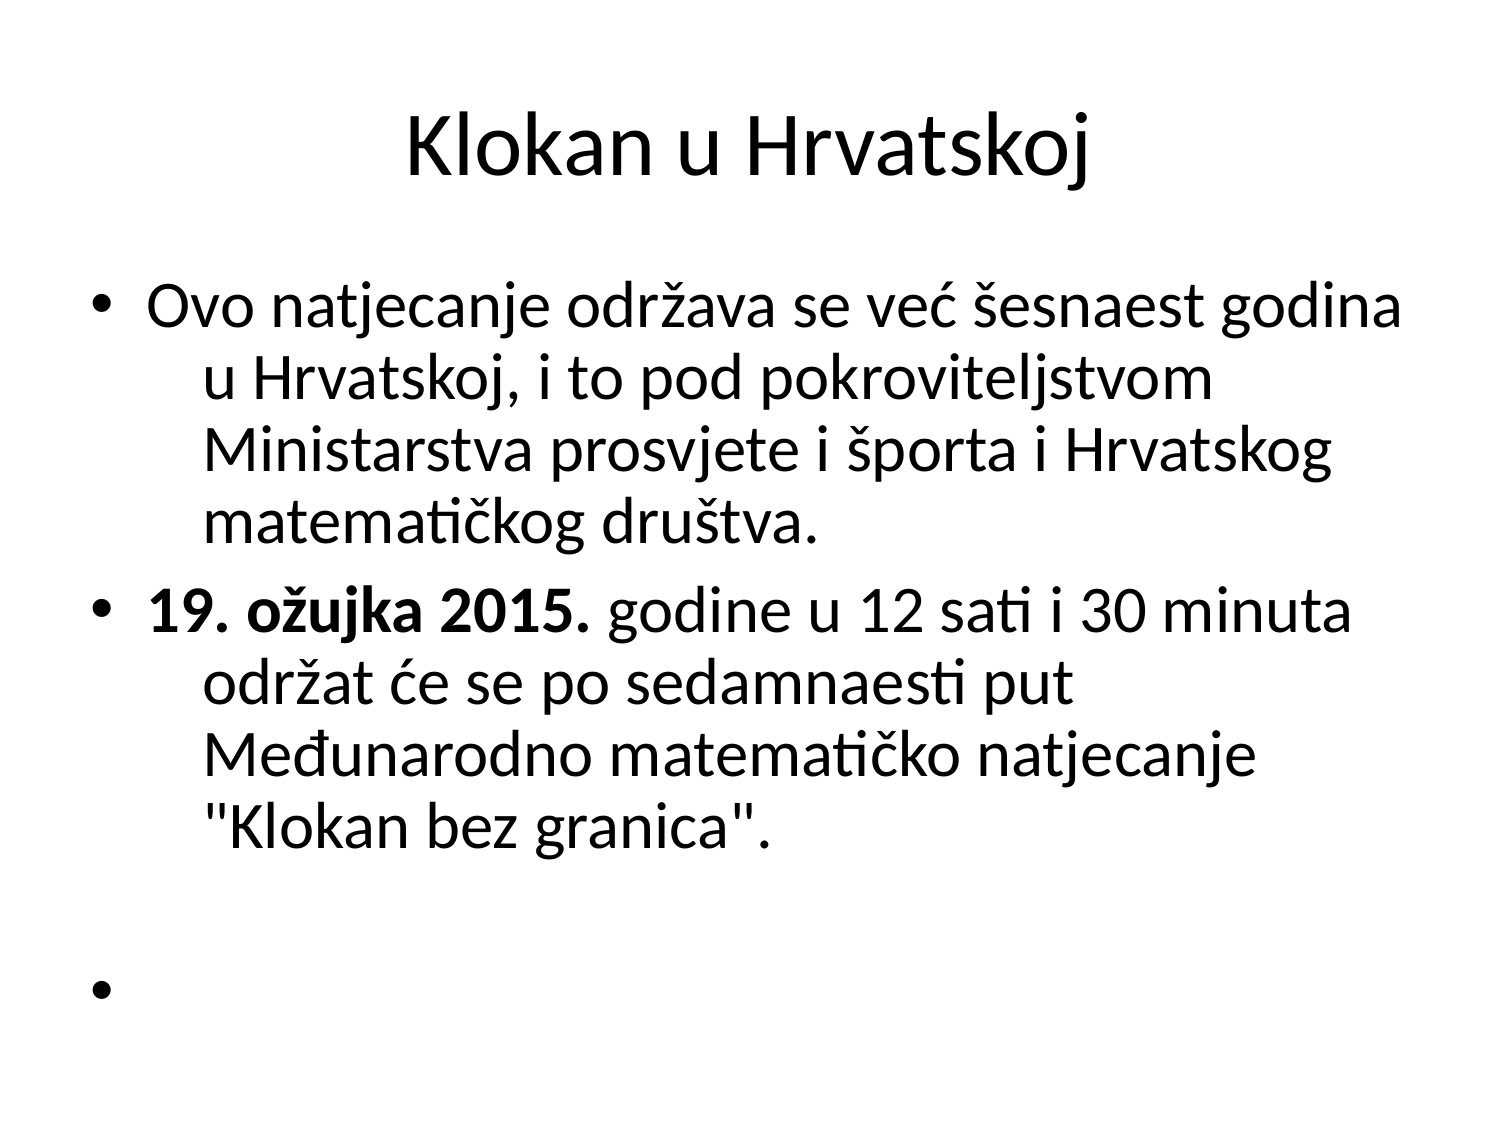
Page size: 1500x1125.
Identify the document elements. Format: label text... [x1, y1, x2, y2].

title Klokan u Hrvatskoj [75, 45, 1426, 233]
list Ovo natjecanje održava se već šesnaest godina u Hrvatskoj, i to pod pokroviteljstvom Ministarstva prosvjete i športa i Hrvatskog matematičkog društva. 19. ožujka 2015. godine u 12 sati i 30 minuta održat će se po sedamnaesti put Međunarodno matematičko natjecanje "Klokan bez granica". [75, 262, 1426, 1005]
